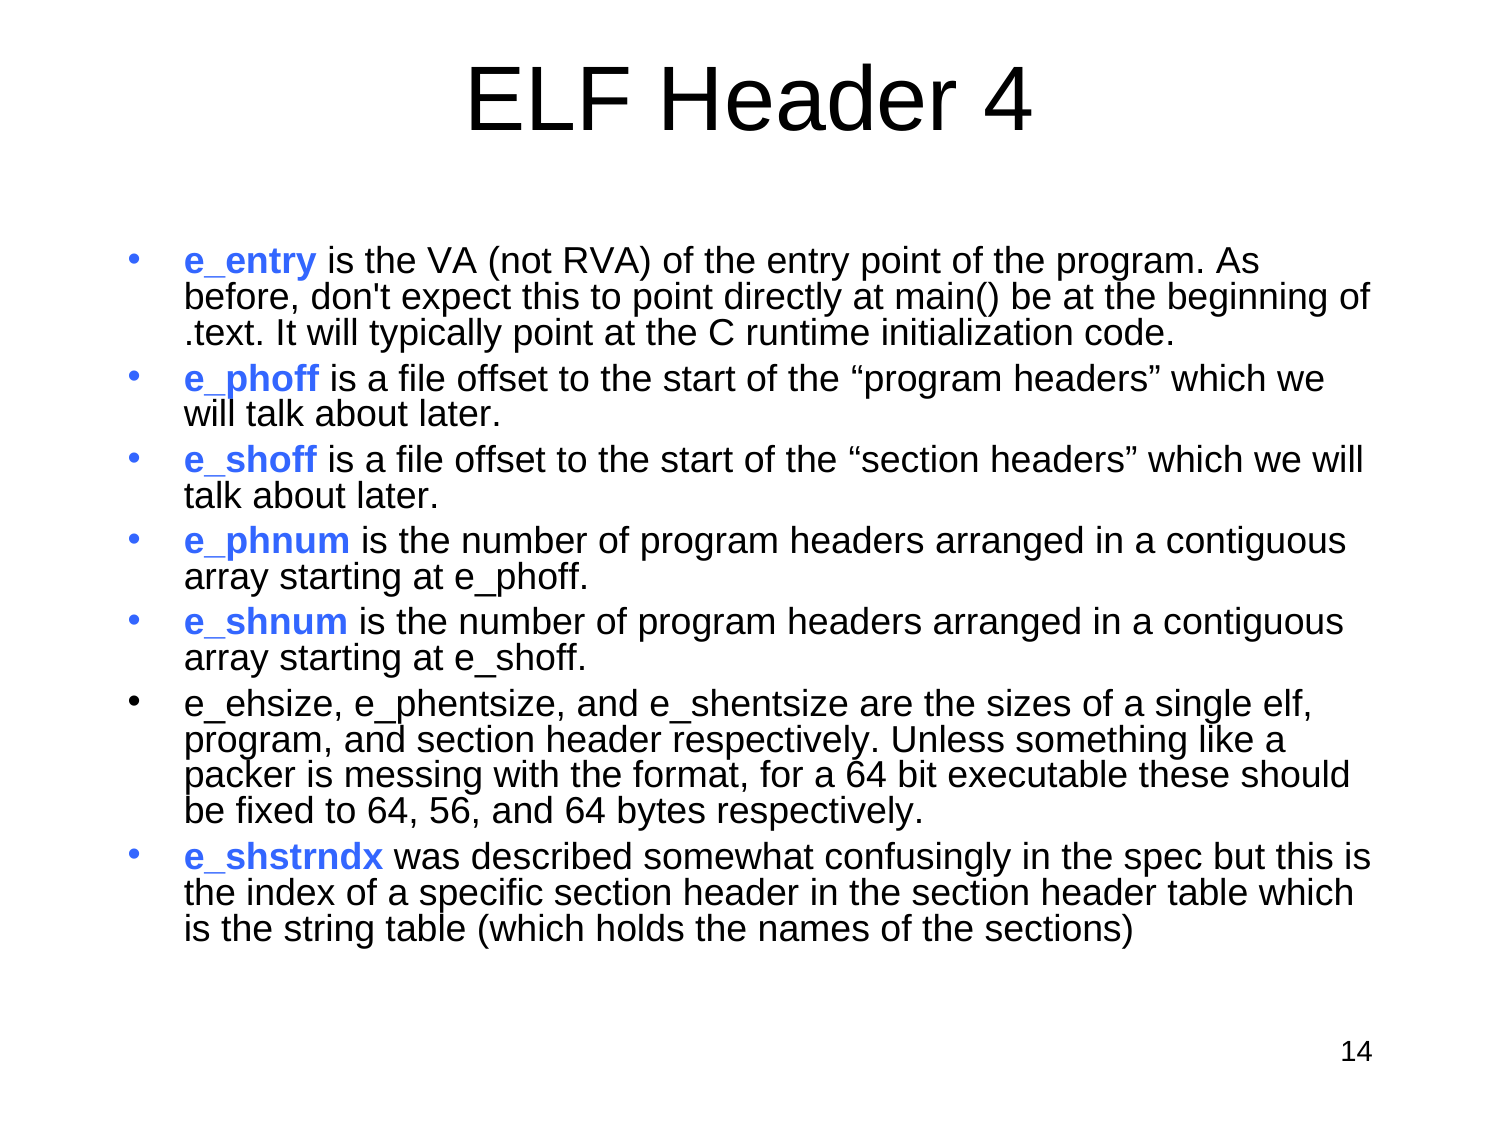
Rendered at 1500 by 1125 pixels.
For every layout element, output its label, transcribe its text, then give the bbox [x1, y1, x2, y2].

list e_entry is the VA (not RVA) of the entry point of the program. As before, don't expect this to point directly at main() be at the beginning of .text. It will typically point at the C runtime initialization code. e_phoff is a file offset to the start of the “program headers” which we will talk about later. e_shoff is a file offset to the start of the “section headers” which we will talk about later. e_phnum is the number of program headers arranged in a contiguous array starting at e_phoff. e_shnum is the number of program headers arranged in a contiguous array starting at e_shoff. e_ehsize, e_phentsize, and e_shentsize are the sizes of a single elf, program, and section header respectively. Unless something like a packer is messing with the format, for a 64 bit executable these should be fixed to 64, 56, and 64 bytes respectively. e_shstrndx was described somewhat confusingly in the spec but this is the index of a specific section header in the section header table which is the string table (which holds the names of the sections) [112, 237, 1388, 1051]
title ELF Header 4 [0, 0, 1500, 188]
text_box <number> [1074, 1025, 1388, 1101]
